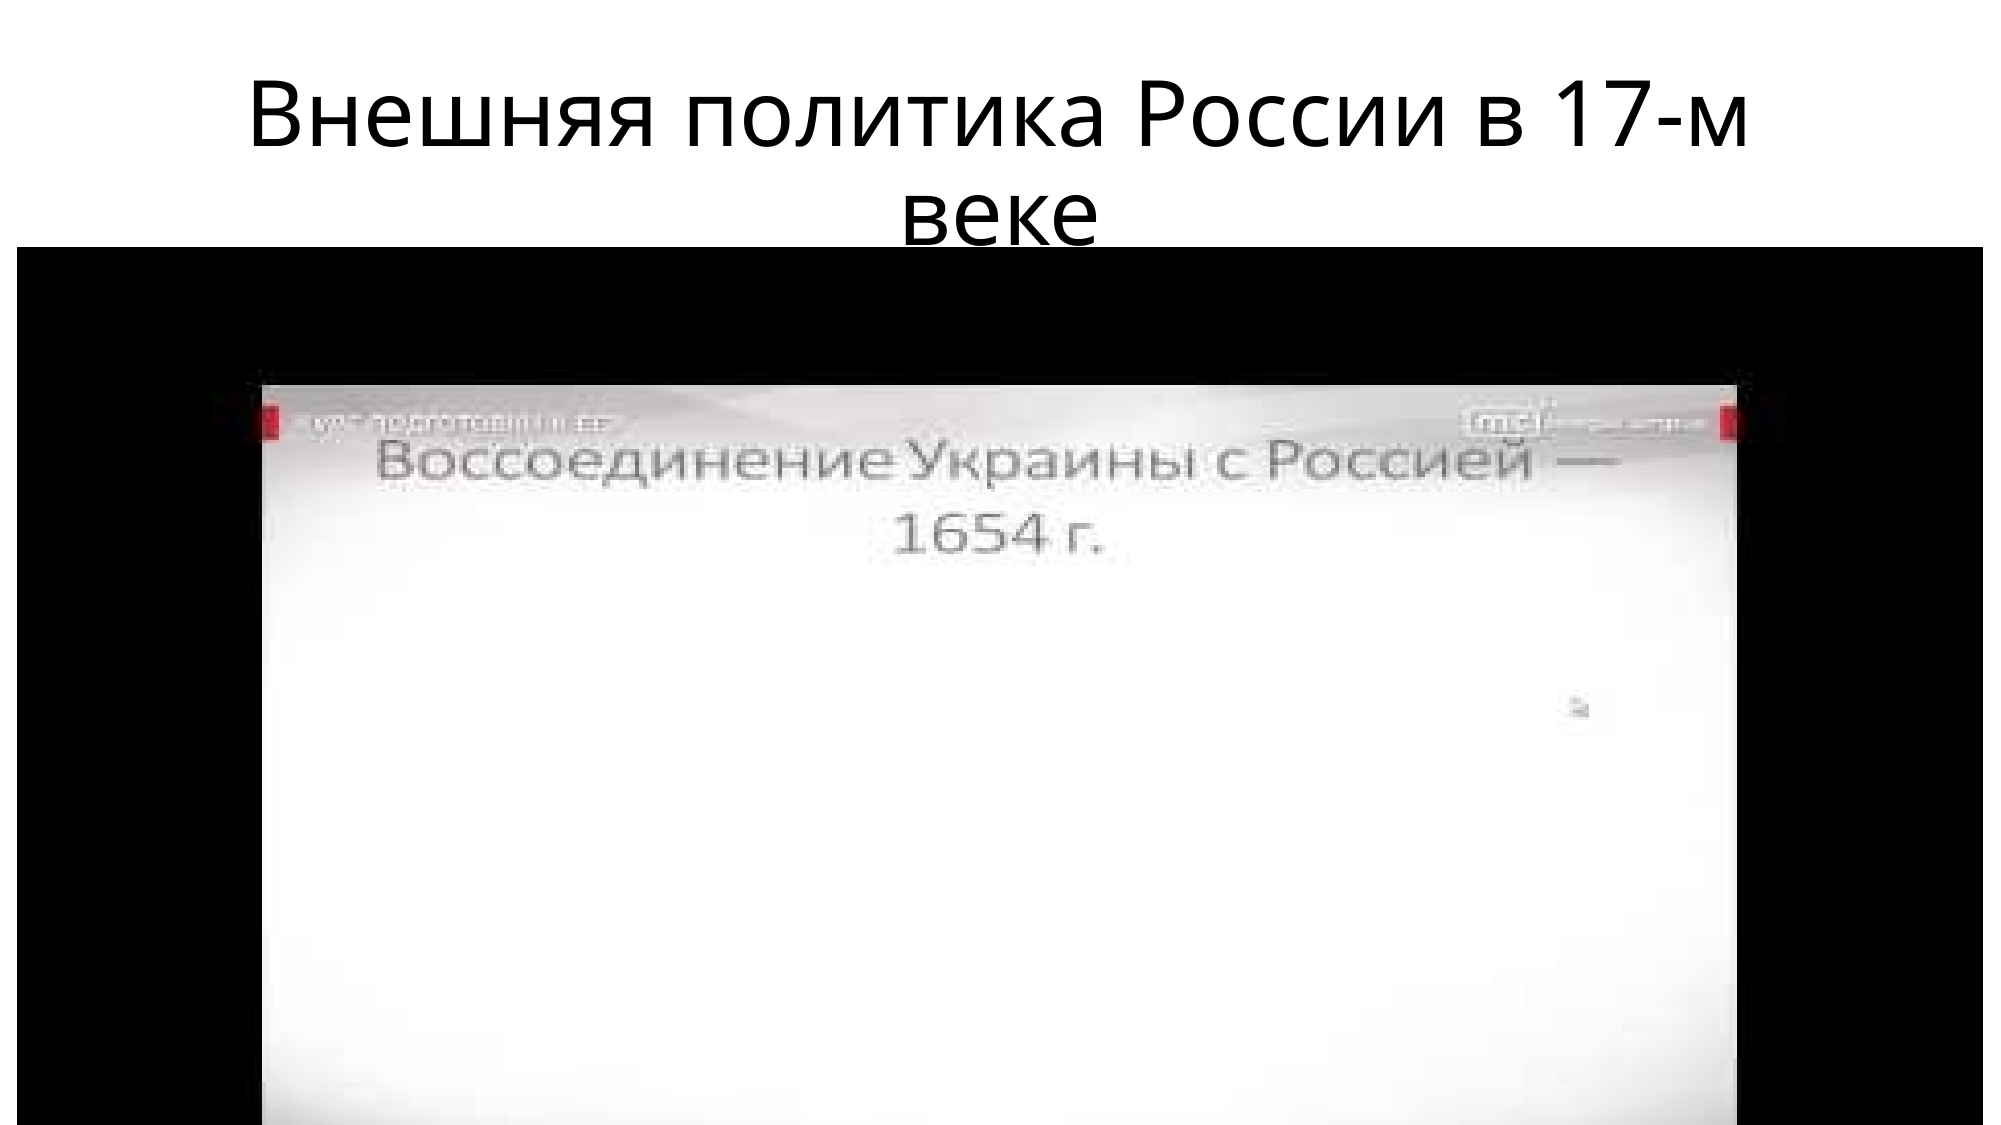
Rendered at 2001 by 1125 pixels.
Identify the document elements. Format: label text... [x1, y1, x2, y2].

picture [17, 247, 1983, 1125]
title Внешняя политика России в 17-м веке [137, 59, 1863, 247]
